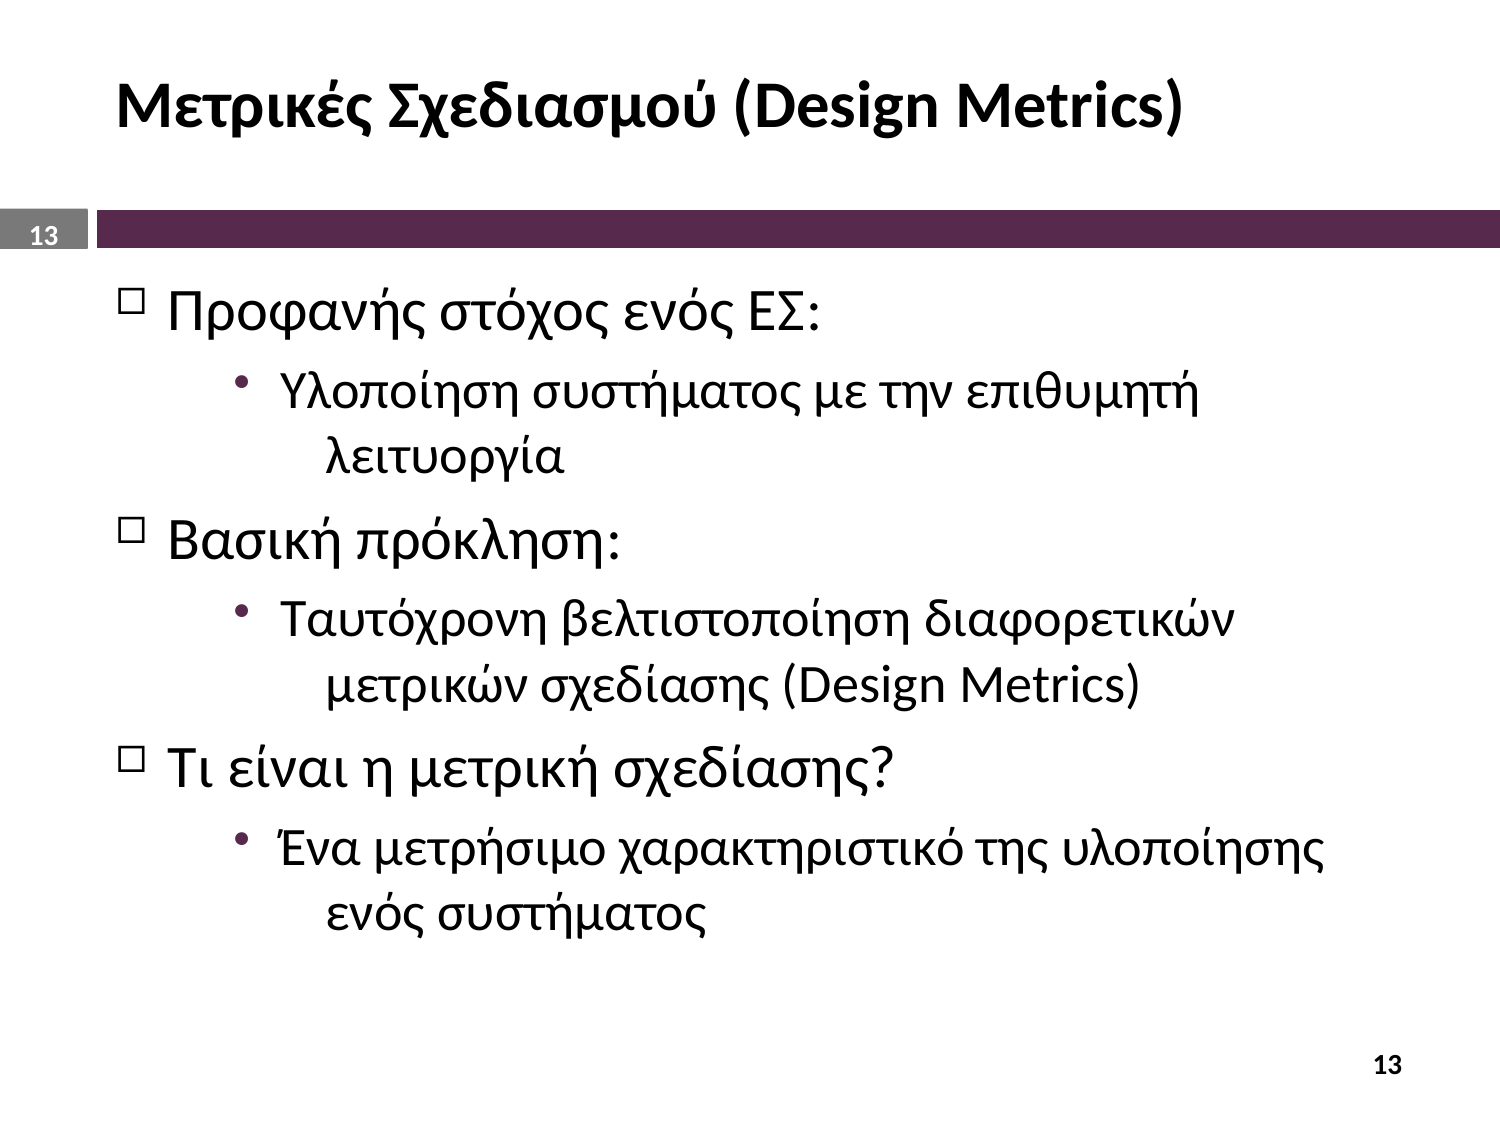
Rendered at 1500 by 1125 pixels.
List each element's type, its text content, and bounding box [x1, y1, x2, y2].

text_box [0, 208, 88, 249]
list Προφανής στόχος ενός ΕΣ: Υλοποίηση συστήματος με την επιθυμητή λειτυοργία Βασική πρόκληση: Ταυτόχρονη βελτιστοποίηση διαφορετικών μετρικών σχεδίασης (Design Metrics) Τι είναι η μετρική σχεδίασης? Ένα μετρήσιμο χαρακτηριστικό της υλοποίησης ενός συστήματος [100, 262, 1438, 1000]
title Μετρικές Σχεδιασμού (Design Metrics) [100, 19, 1438, 182]
text_box [1312, 1025, 1463, 1101]
